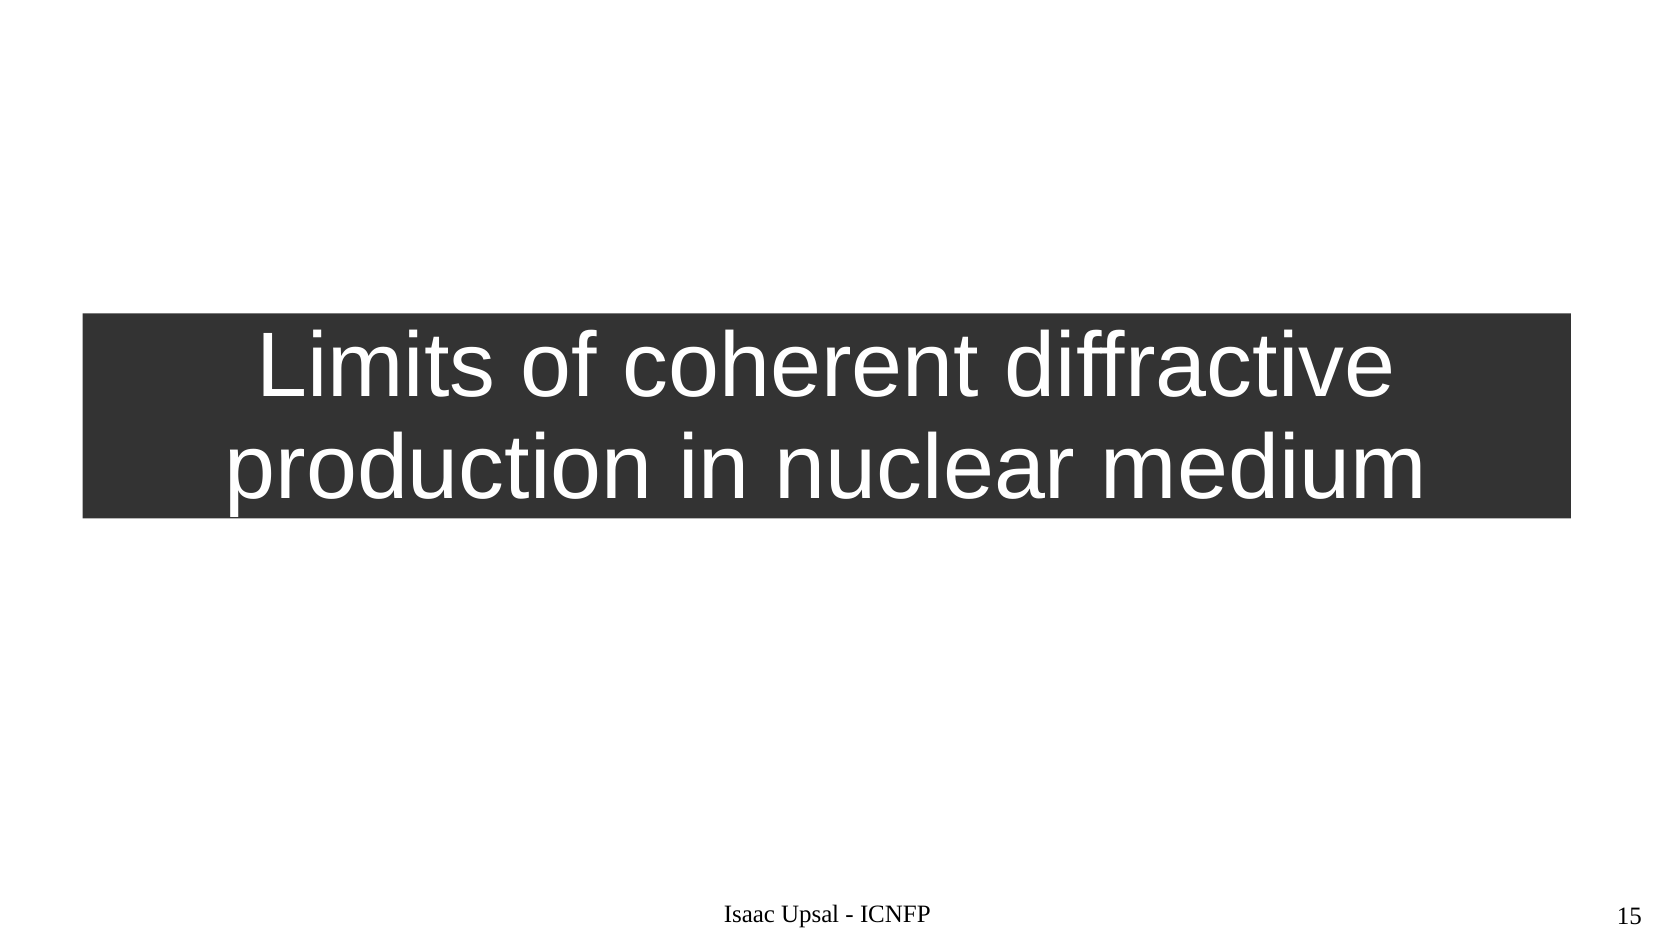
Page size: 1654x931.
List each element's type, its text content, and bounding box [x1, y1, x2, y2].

title Limits of coherent diffractive production in nuclear medium [82, 313, 1571, 519]
